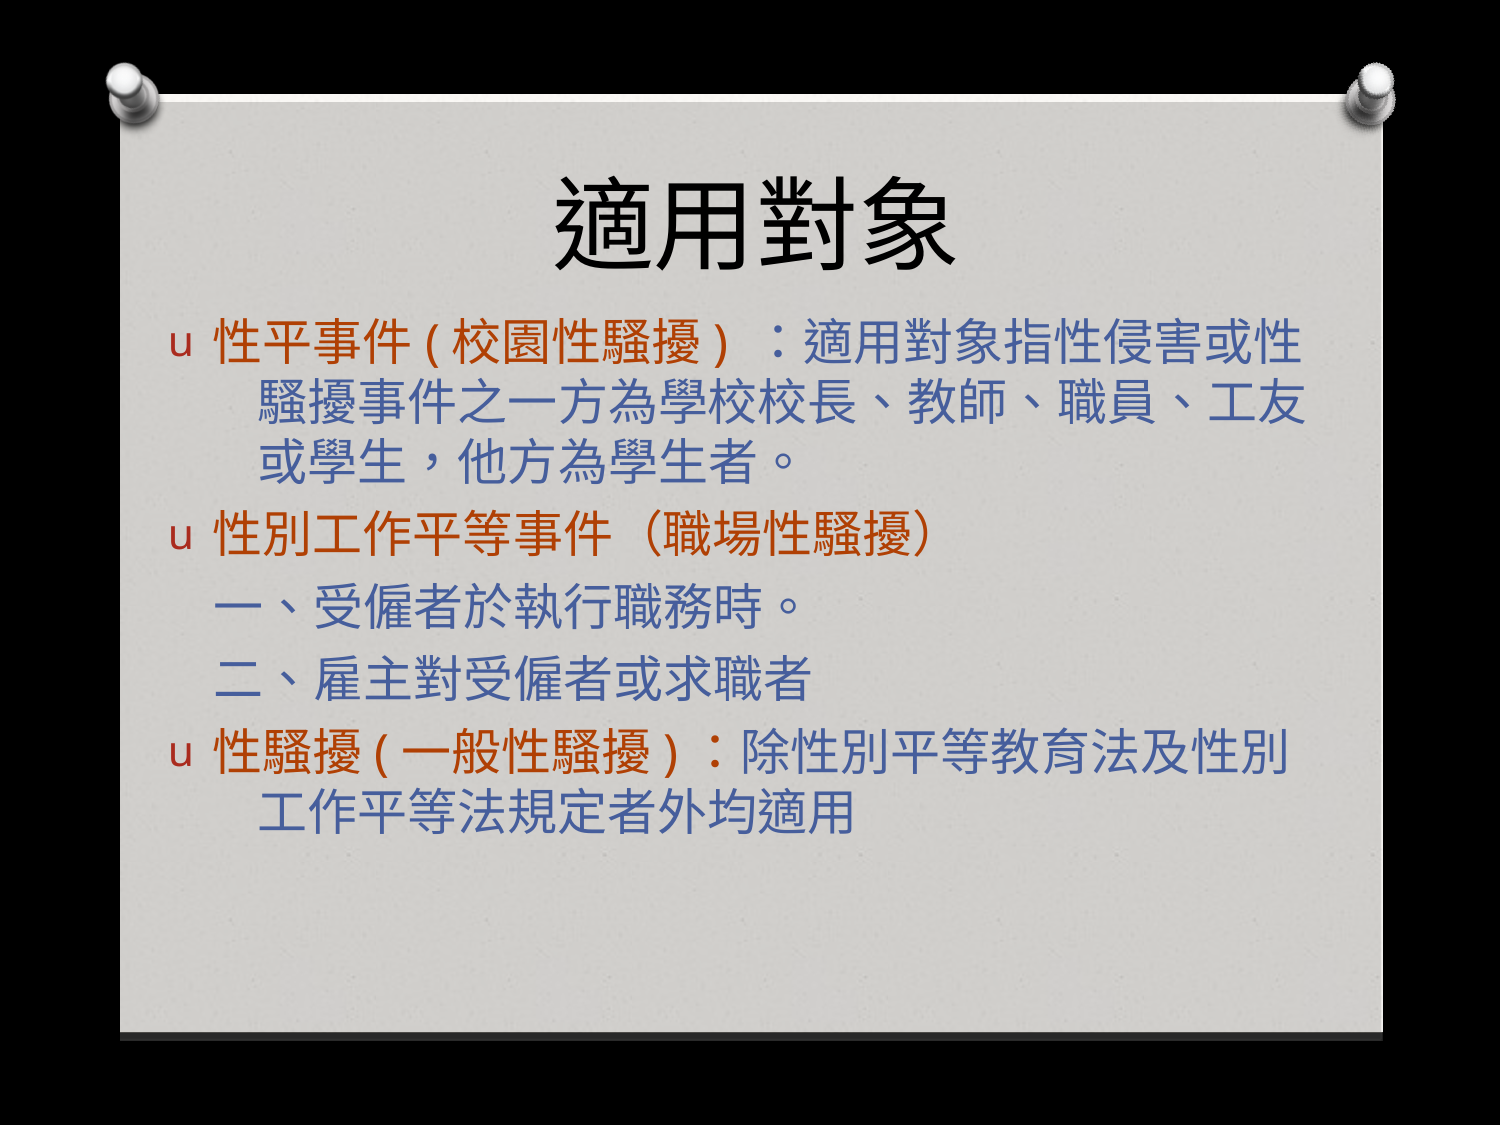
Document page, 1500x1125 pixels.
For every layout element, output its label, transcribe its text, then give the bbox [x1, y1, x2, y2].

title 適用對象 [242, 148, 1270, 291]
list 性平事件(校園性騷擾) ：適用對象指性侵害或性騷擾事件之一方為學校校長、教師、職員、工友或學生，他方為學生者。 性別工作平等事件（職場性騷擾） 一、受僱者於執行職務時。 二、雇主對受僱者或求職者 性騷擾(一般性騷擾)：除性別平等教育法及性別工作平等法規定者外均適用 [152, 302, 1353, 965]
